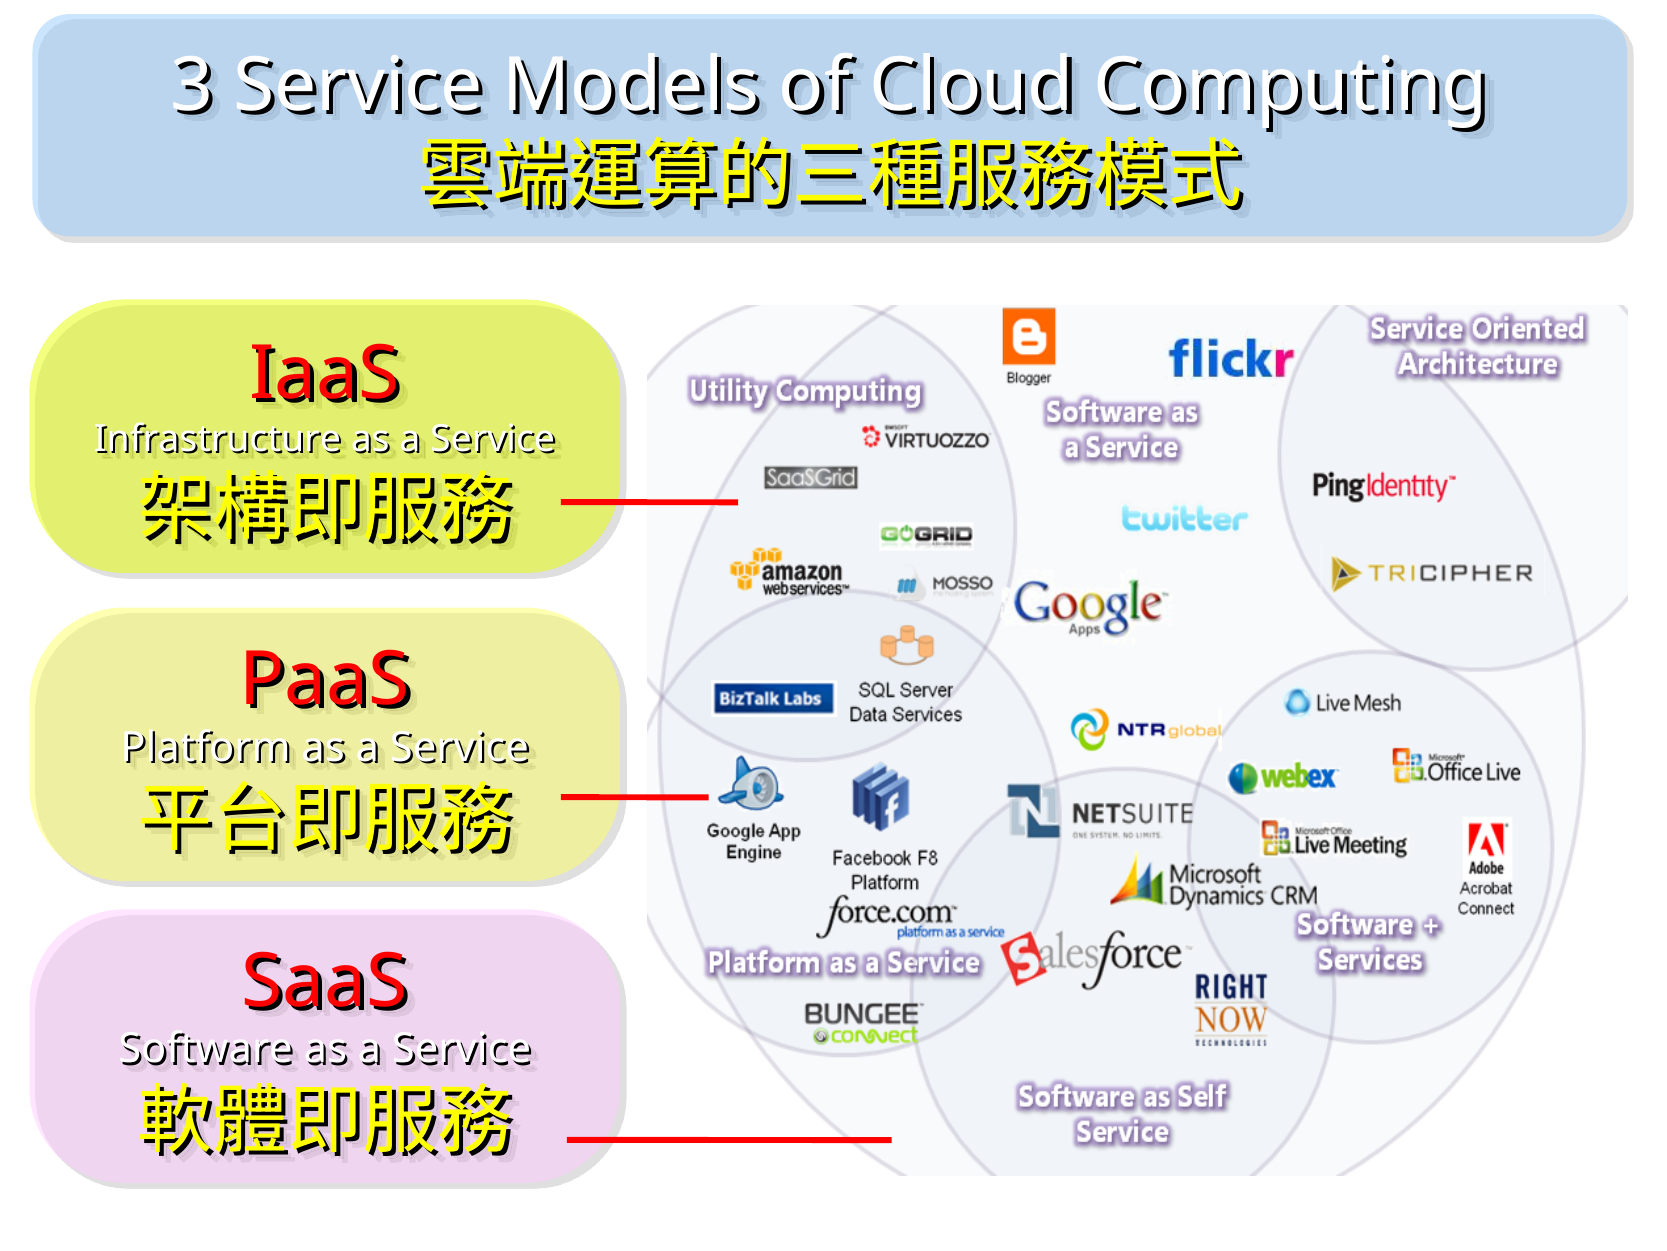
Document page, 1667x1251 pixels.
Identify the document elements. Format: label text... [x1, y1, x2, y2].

picture [647, 305, 1628, 1176]
text_box 3 Service Models of Cloud Computing 雲端運算的三種服務模式 [32, 14, 1628, 237]
text_box PaaS Platform as a Service 平台即服務 [29, 607, 621, 882]
text_box SaaS Software as a Service 軟體即服務 [29, 909, 621, 1183]
text_box IaaS Infrastructure as a Service 架構即服務 [29, 299, 621, 573]
